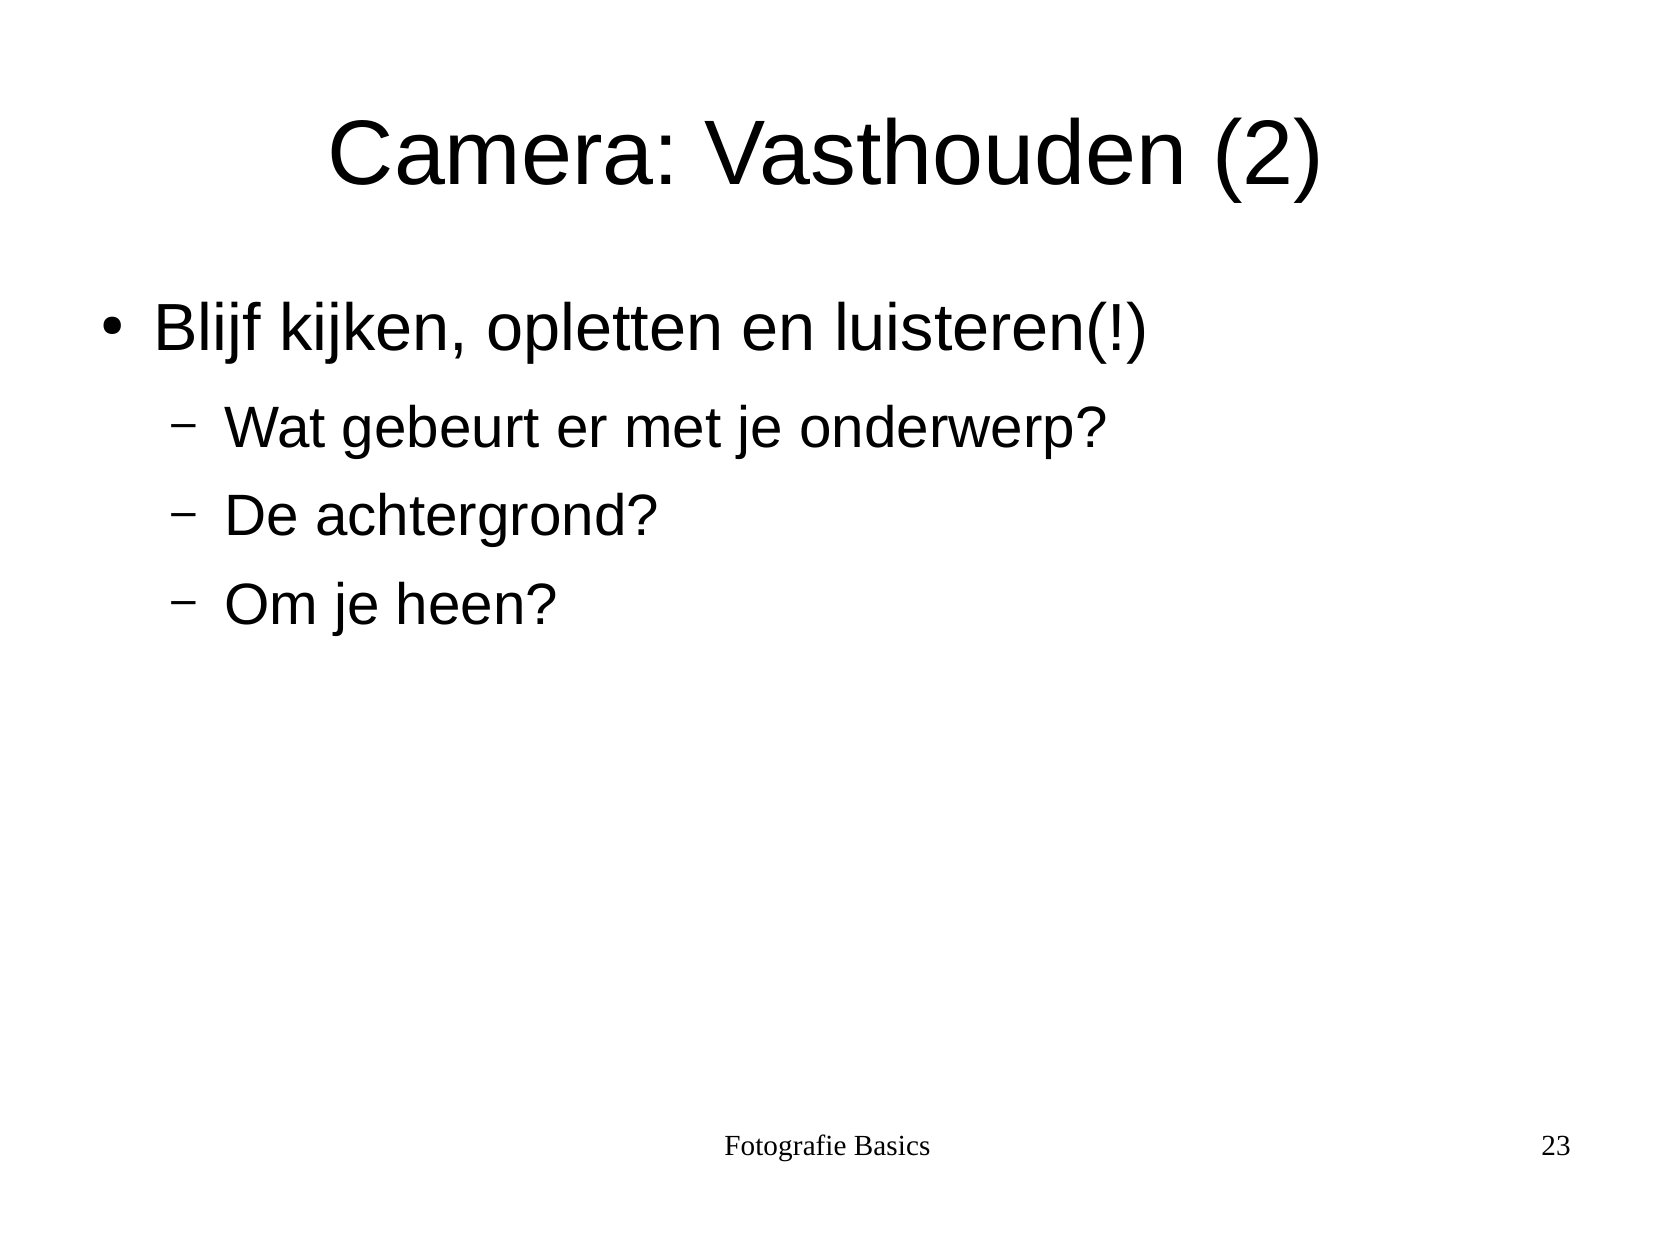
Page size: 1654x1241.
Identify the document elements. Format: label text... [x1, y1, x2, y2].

title Camera: Vasthouden (2) [82, 49, 1571, 257]
list Blijf kijken, opletten en luisteren(!) Wat gebeurt er met je onderwerp? De achtergrond? Om je heen? [82, 290, 1571, 1010]
